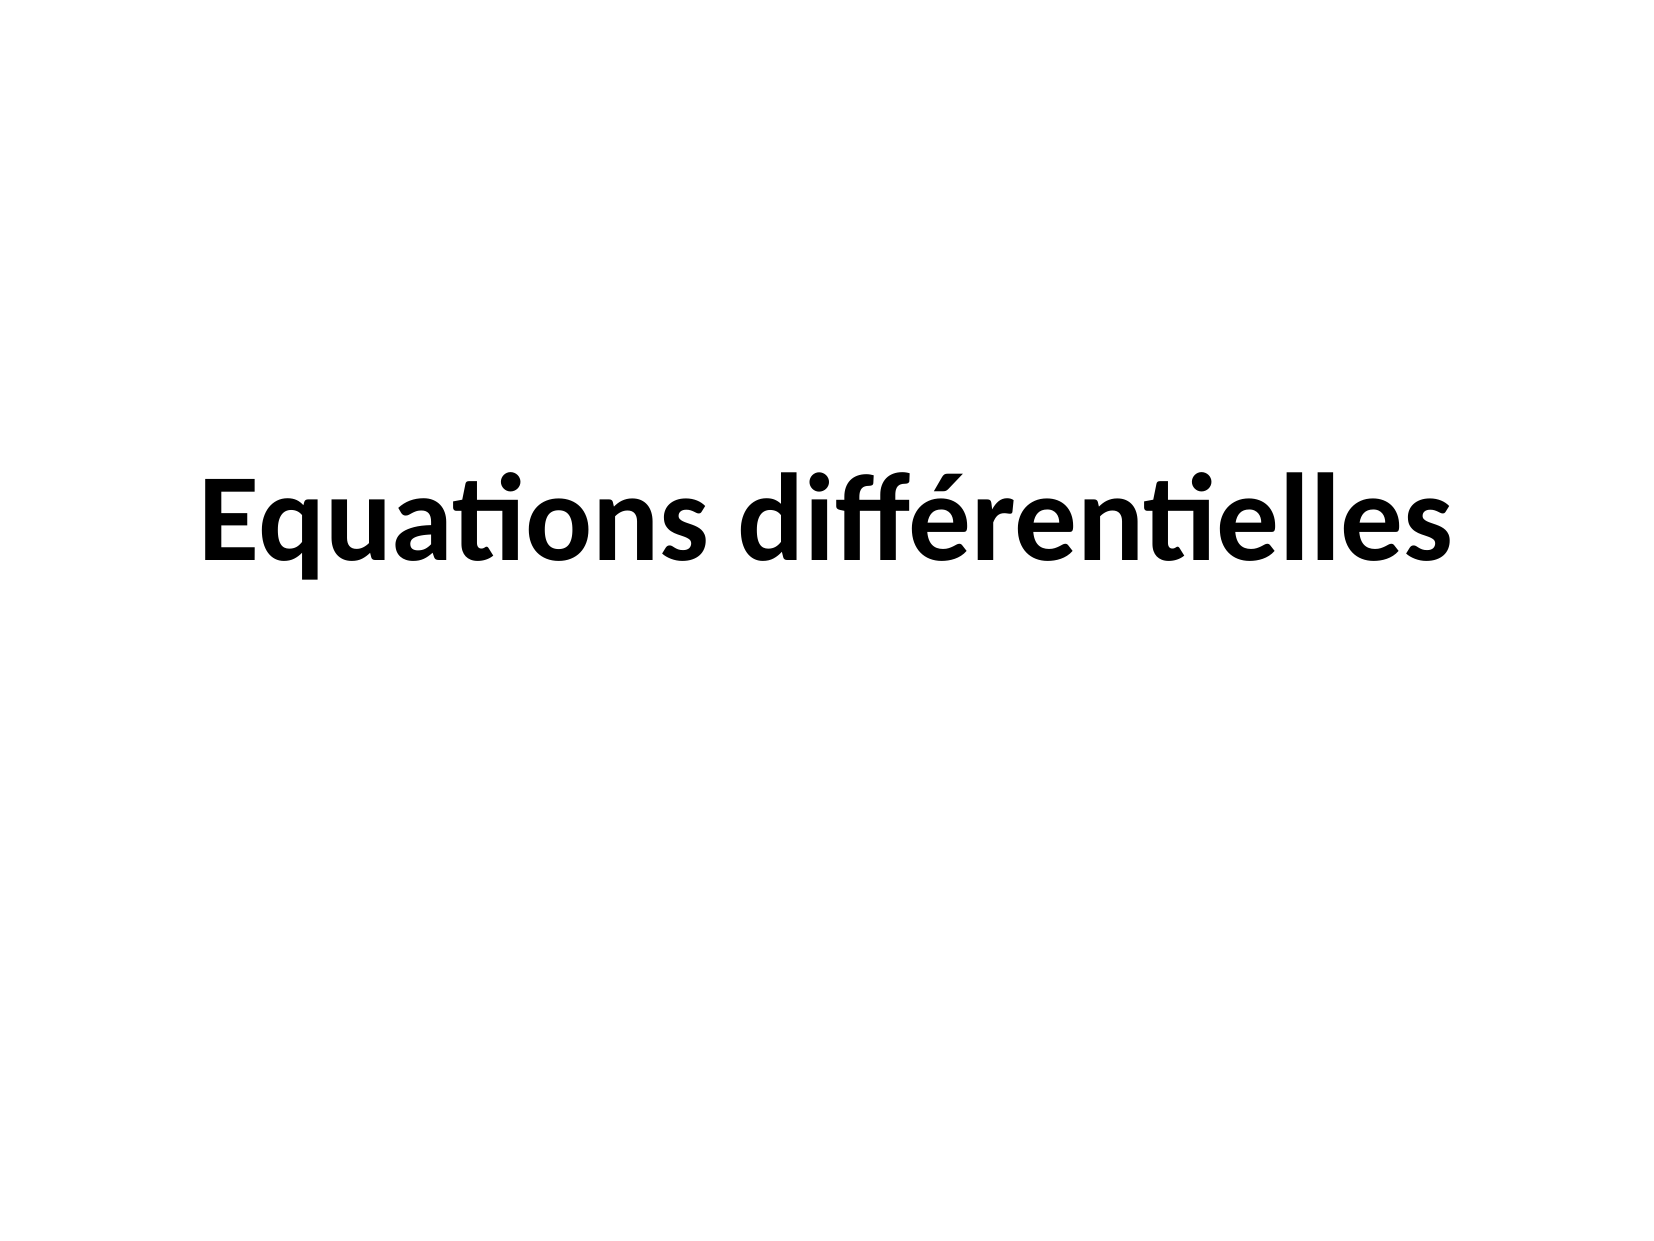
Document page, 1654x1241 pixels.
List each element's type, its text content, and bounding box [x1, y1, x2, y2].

title Equations différentielles [82, 425, 1571, 633]
